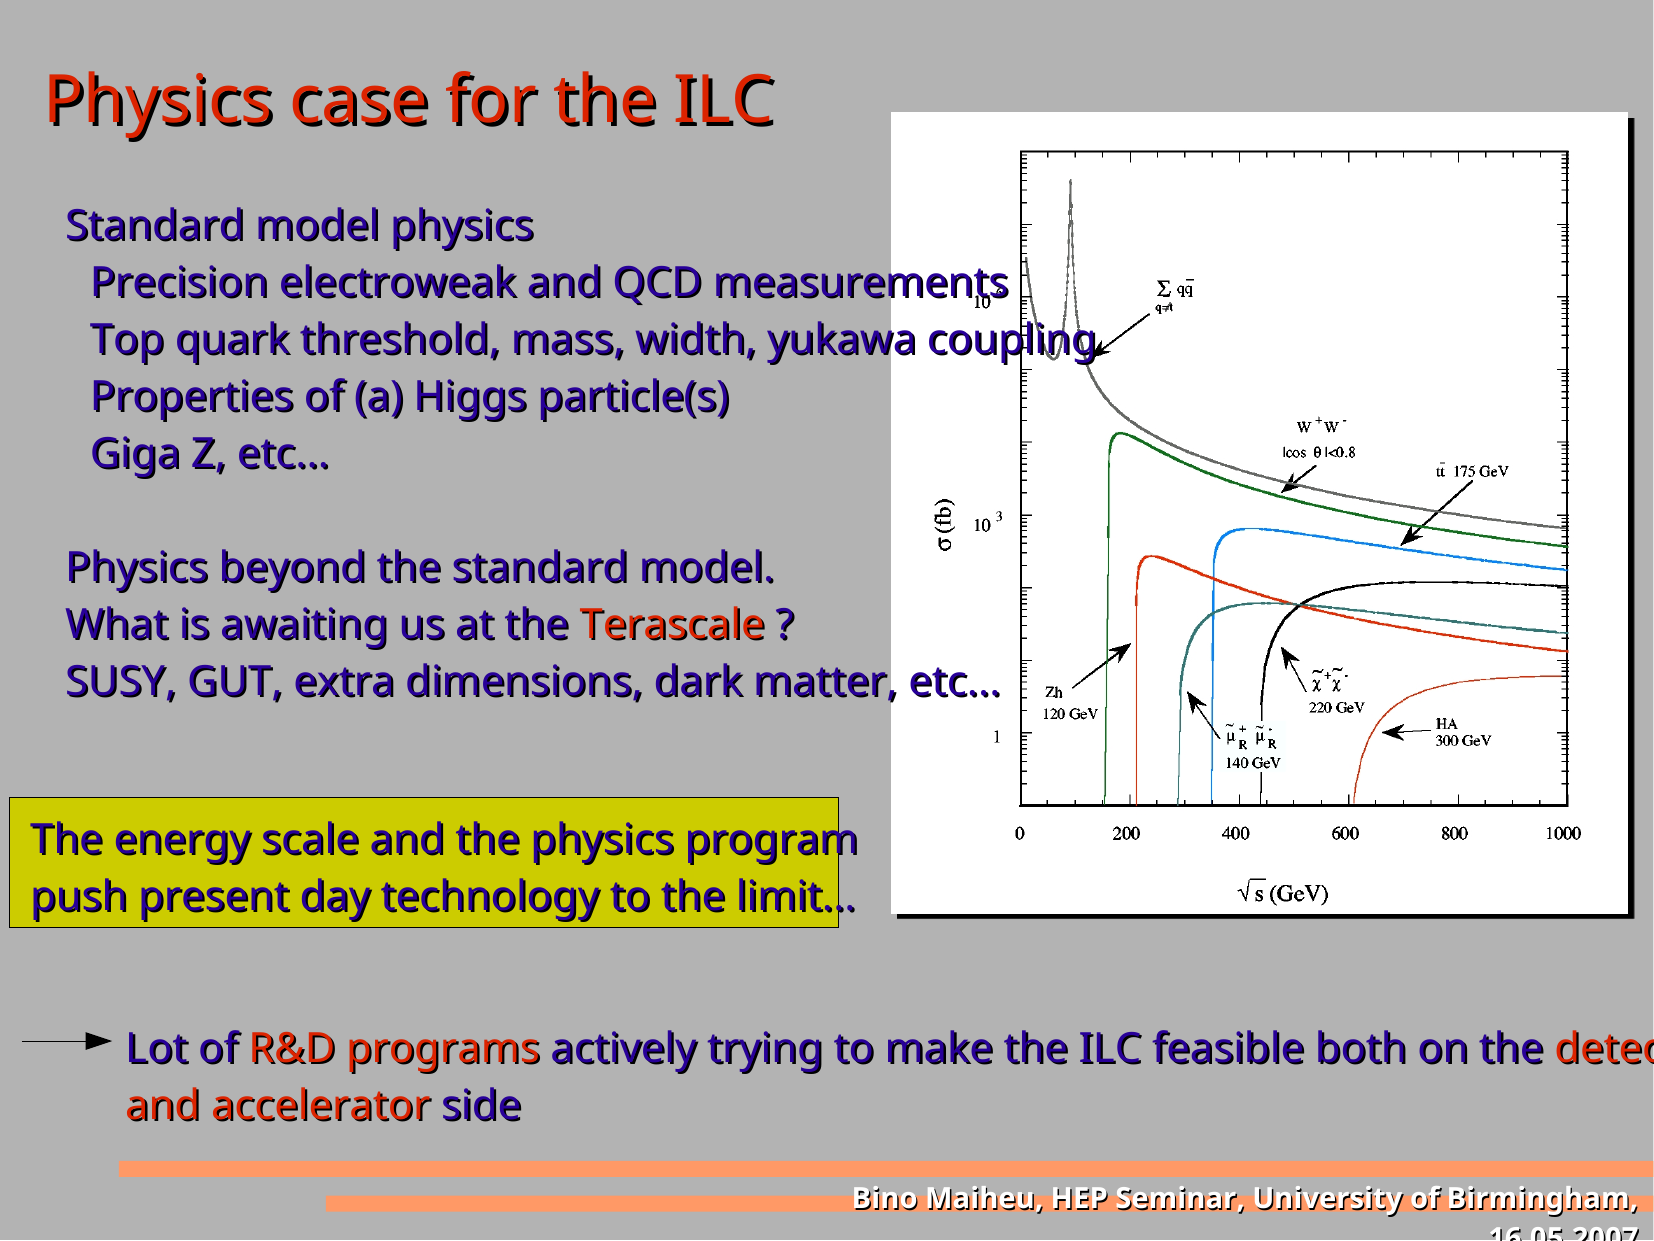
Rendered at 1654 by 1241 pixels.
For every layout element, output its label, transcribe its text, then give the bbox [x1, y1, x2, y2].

text_box Bino Maiheu, HEP Seminar, University of Birmingham, 16.05.2007 [684, 1170, 1654, 1221]
text_box The energy scale and the physics program push present day technology to the limit... [15, 801, 841, 917]
text_box [9, 797, 839, 928]
text_box Lot of R&D programs actively trying to make the ILC feasible both on the detector and accelerator side [110, 1010, 1654, 1126]
text_box Standard model physics Precision electroweak and QCD measurements Top quark threshold, mass, width, yukawa coupling Properties of (a) Higgs particle(s) Giga Z, etc... Physics beyond the standard model. What is awaiting us at the Terascale ? SUSY, GUT, extra dimensions, dark matter, etc... [39, 187, 1092, 705]
picture [891, 112, 1628, 914]
text_box Physics case for the ILC [28, 44, 1383, 140]
